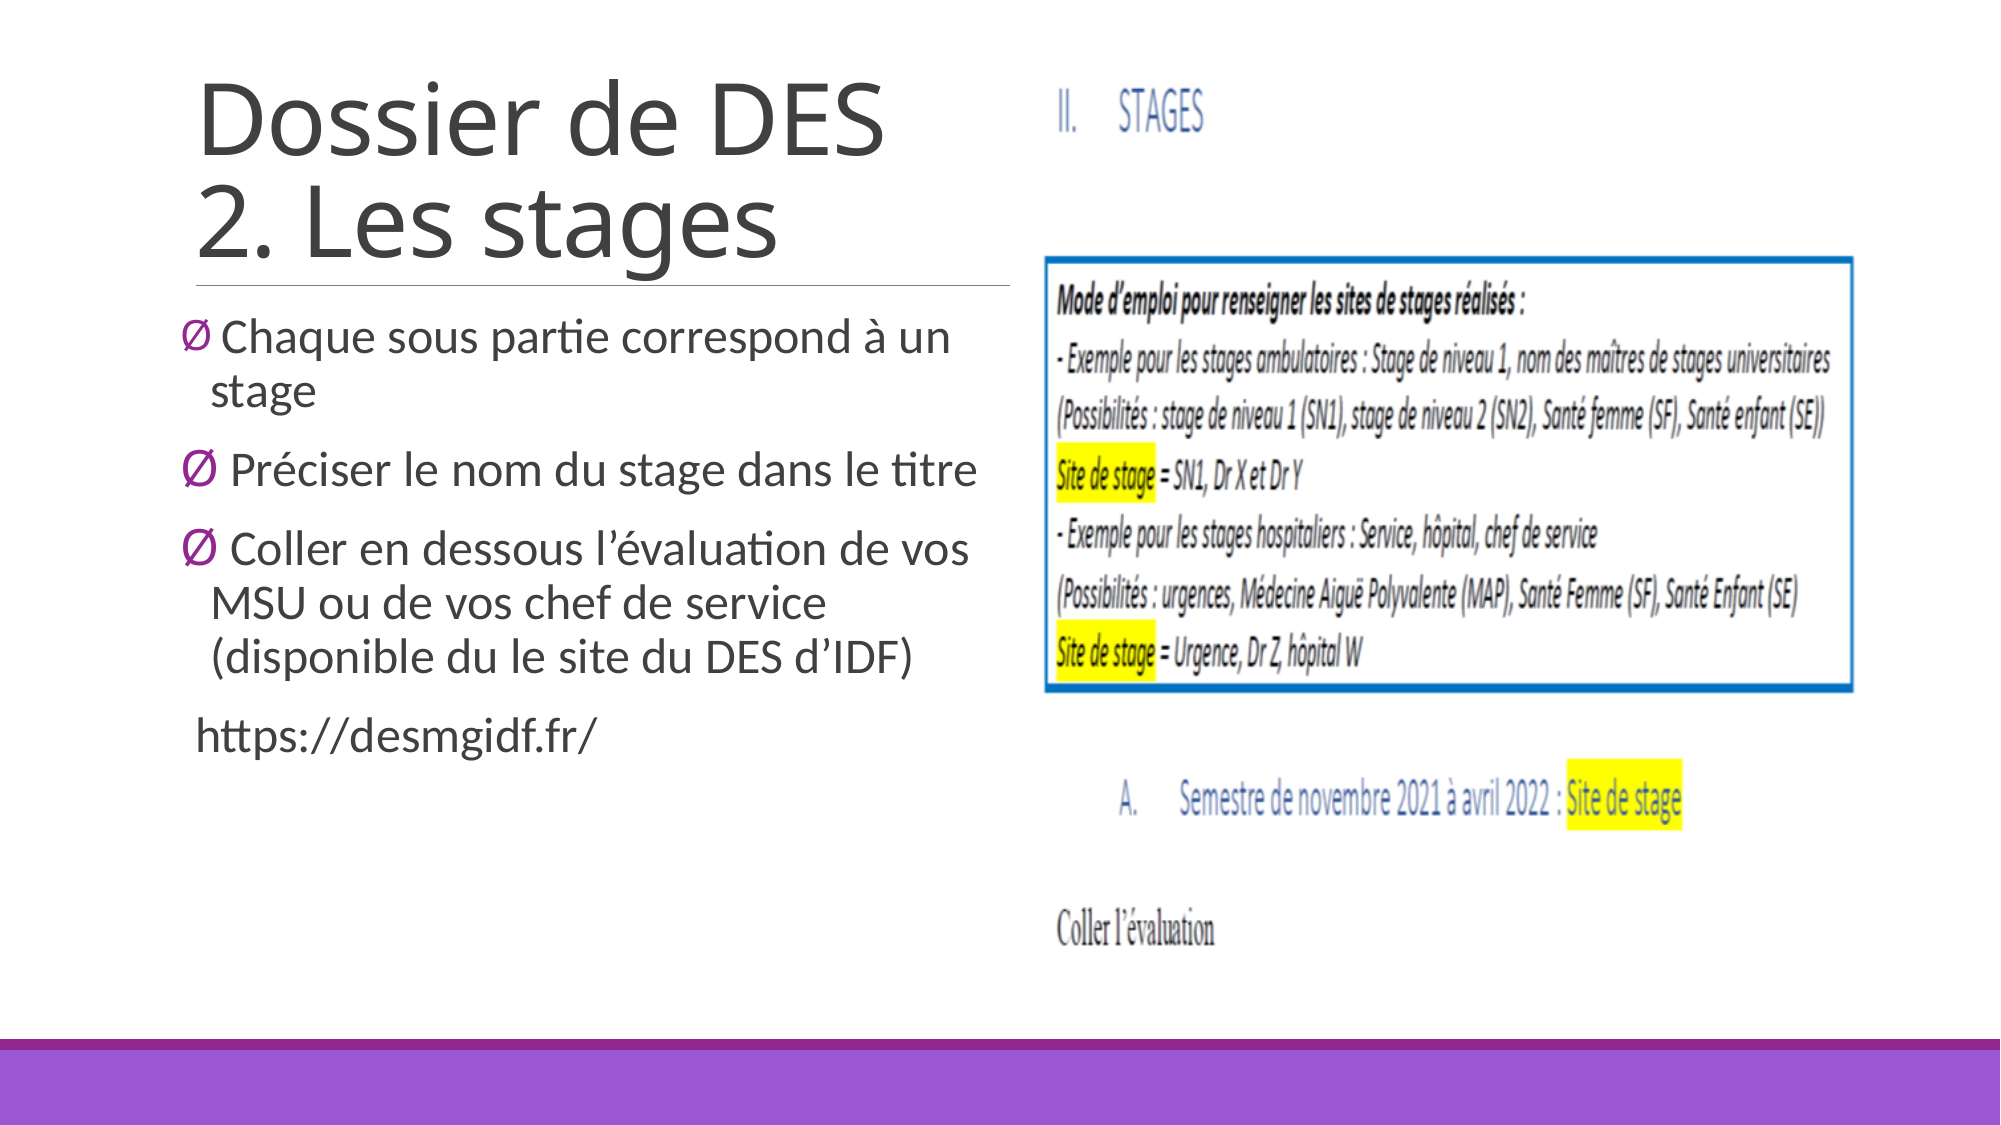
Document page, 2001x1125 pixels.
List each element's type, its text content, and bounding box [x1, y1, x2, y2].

picture [1010, 20, 1888, 1004]
list Chaque sous partie correspond à un stage Préciser le nom du stage dans le titre Coller en dessous l’évaluation de vos MSU ou de vos chef de service (disponible du le site du DES d’IDF) https://desmgidf.fr/ [180, 302, 991, 963]
title Dossier de DES 2. Les stages [180, 47, 1010, 286]
